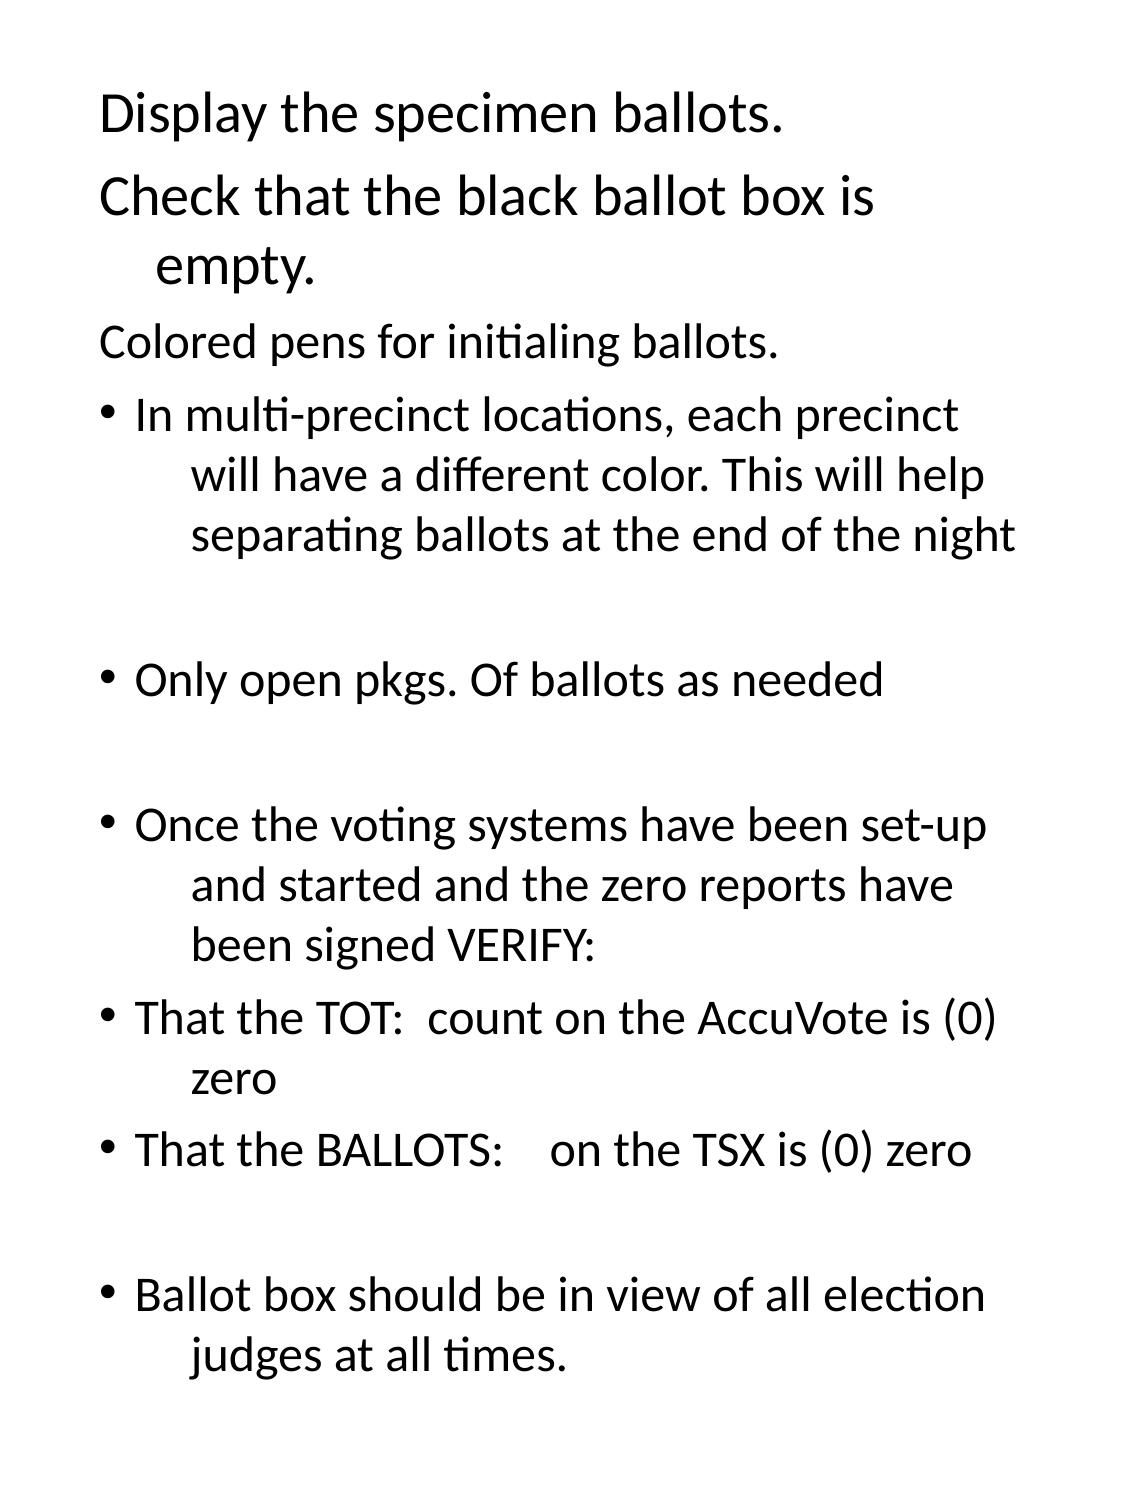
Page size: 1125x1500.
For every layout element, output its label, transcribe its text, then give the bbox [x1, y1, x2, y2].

text_box Display the specimen ballots. Check that the black ballot box is empty. Colored pens for initialing ballots. In multi-precinct locations, each precinct will have a different color. This will help separating ballots at the end of the night Only open pkgs. Of ballots as needed Once the voting systems have been set-up and started and the zero reports have been signed VERIFY: That the TOT: count on the AccuVote is (0) zero That the BALLOTS: on the TSX is (0) zero Ballot box should be in view of all election judges at all times. [84, 66, 1041, 1334]
